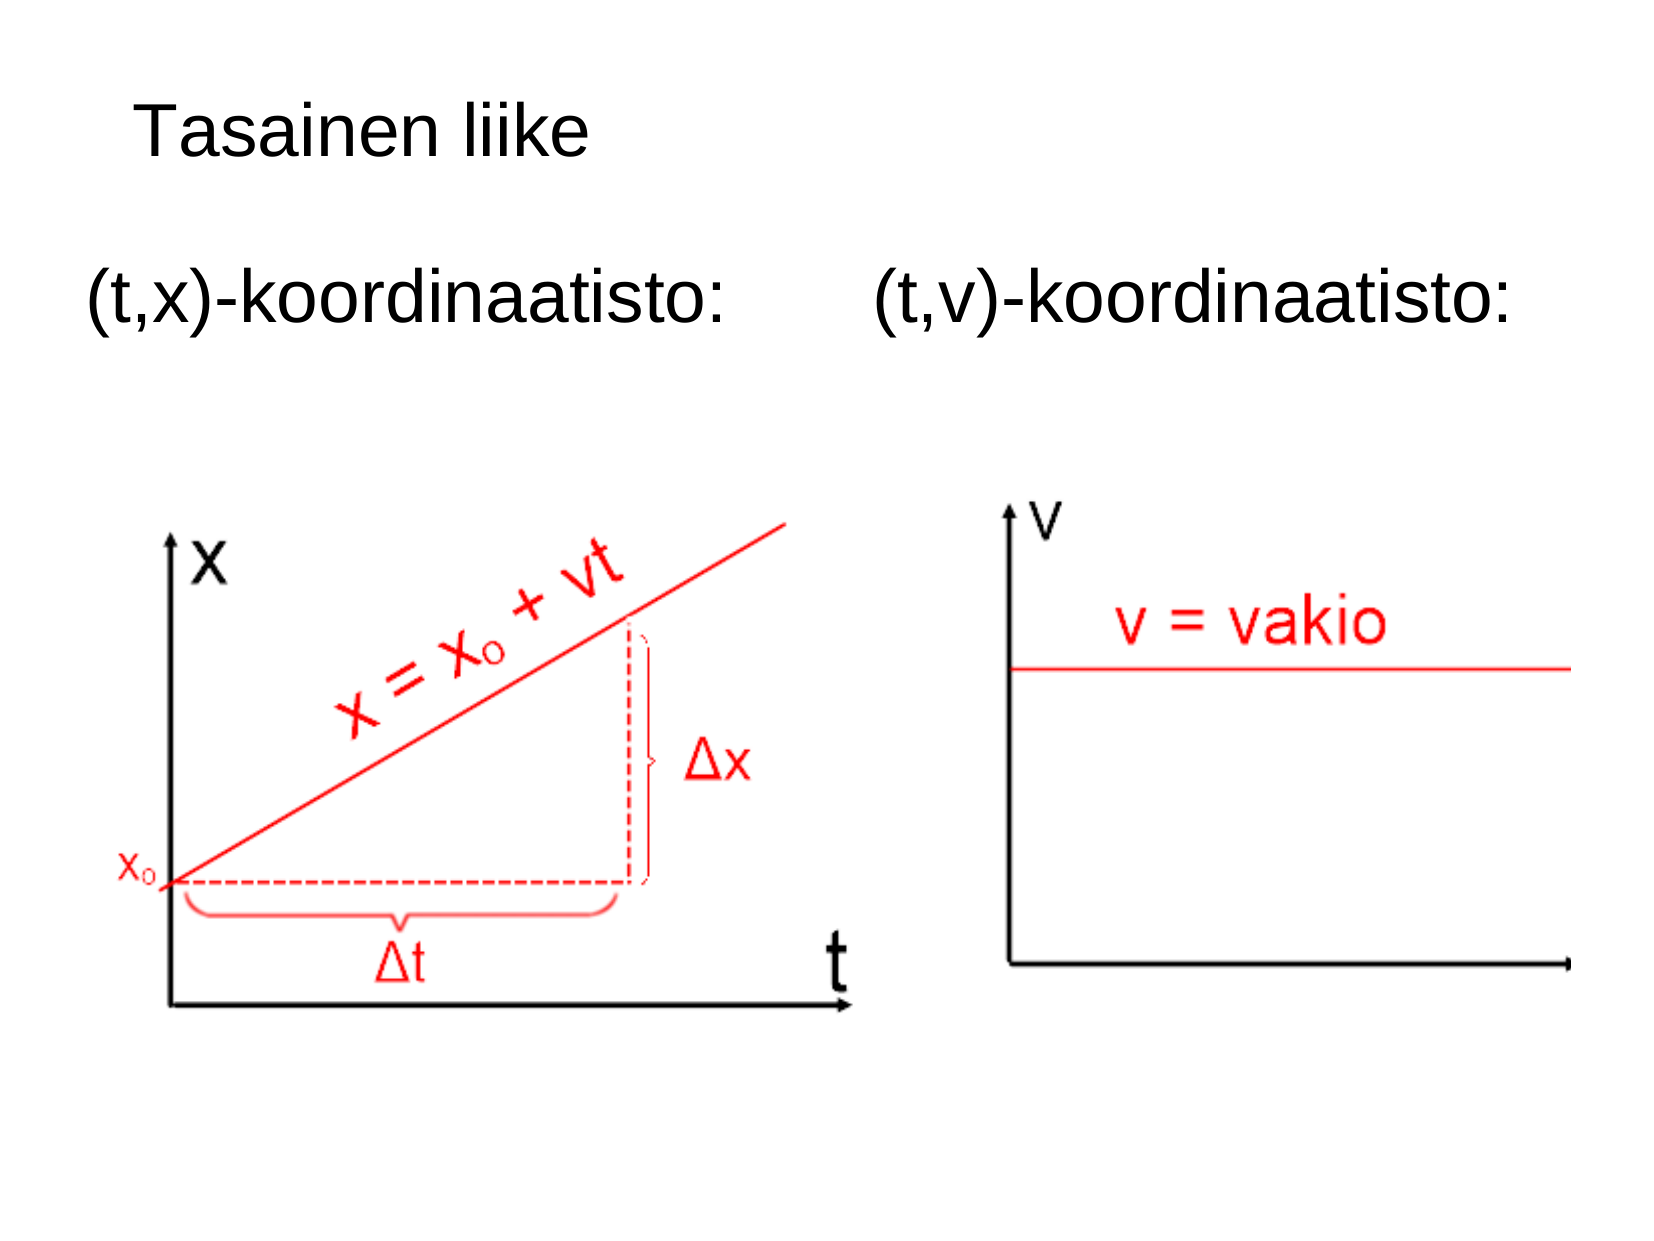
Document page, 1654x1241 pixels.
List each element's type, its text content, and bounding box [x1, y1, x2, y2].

picture [57, 375, 1571, 1075]
text_box Tasainen liike [118, 81, 1394, 247]
text_box (t,x)-koordinaatisto: (t,v)-koordinaatisto: [70, 247, 1654, 454]
